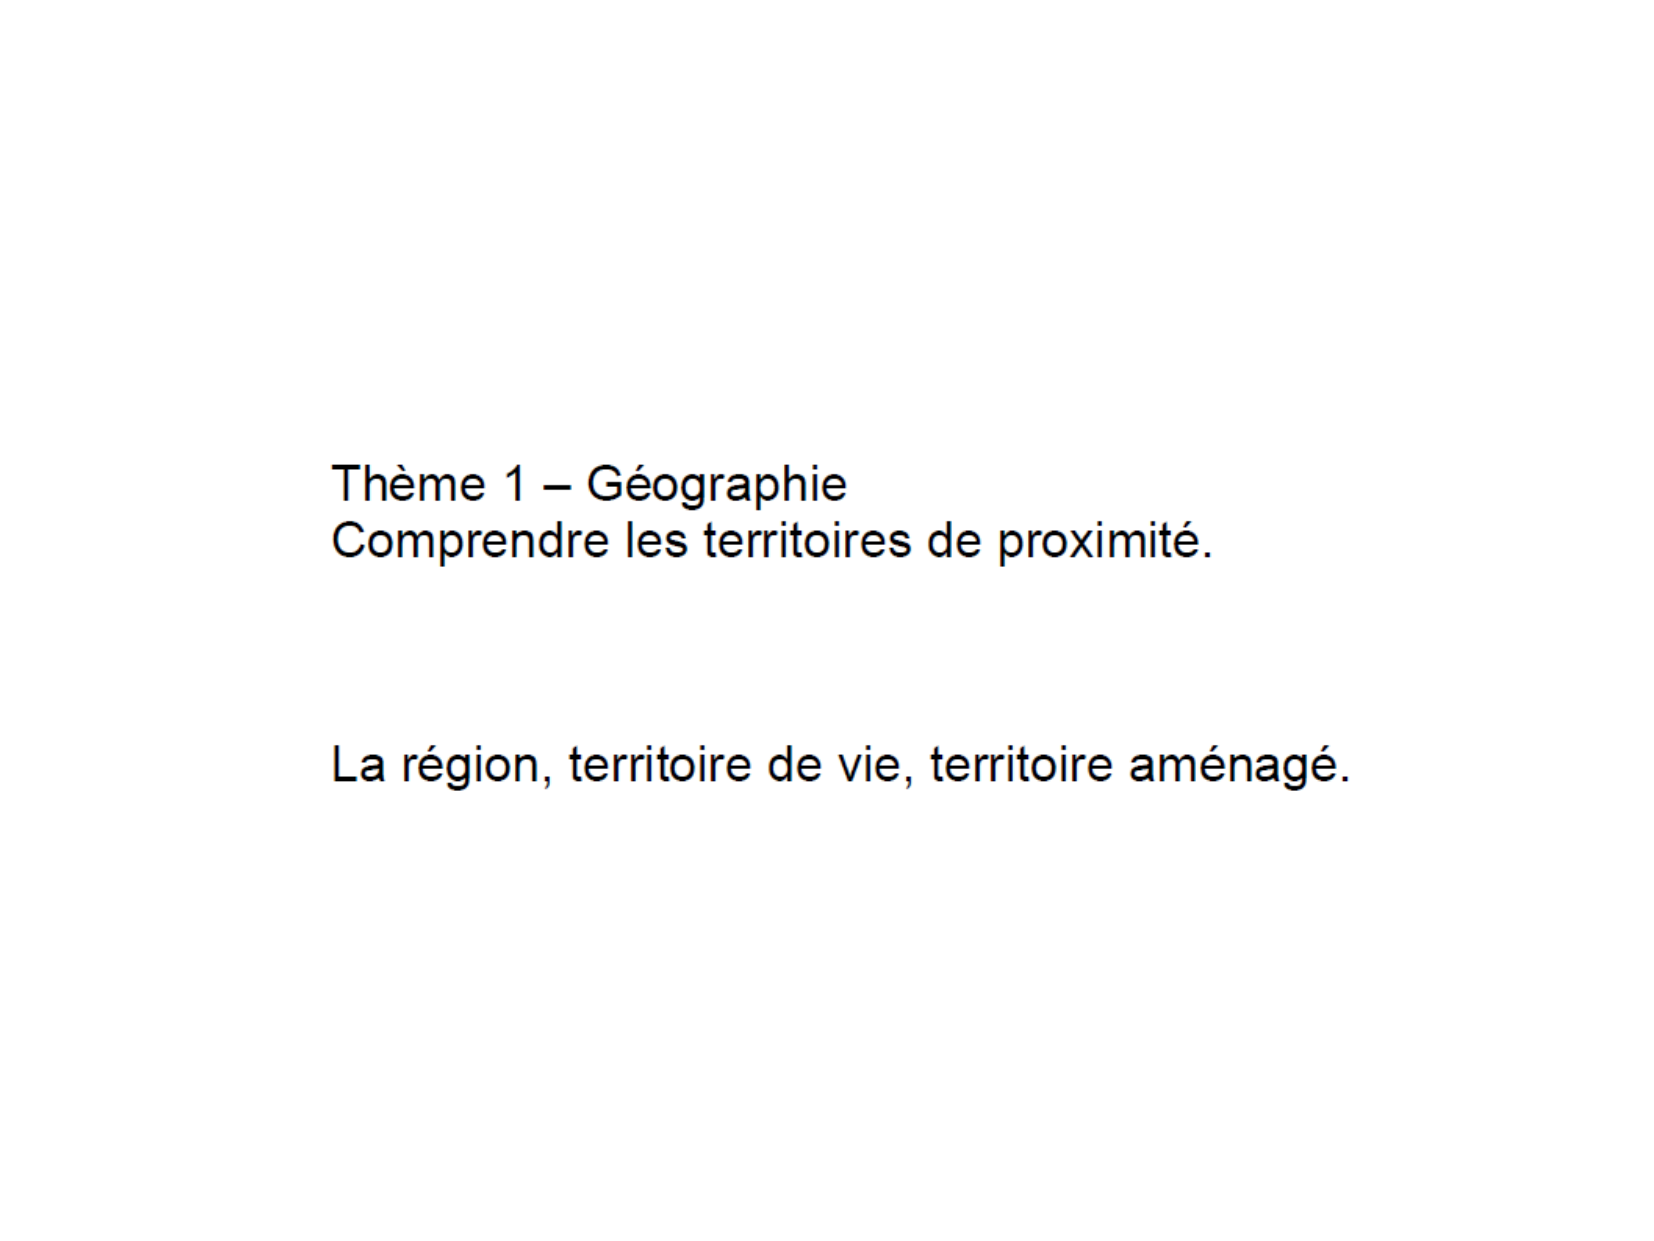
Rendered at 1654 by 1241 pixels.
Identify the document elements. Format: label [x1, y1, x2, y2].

picture [284, 418, 1379, 827]
